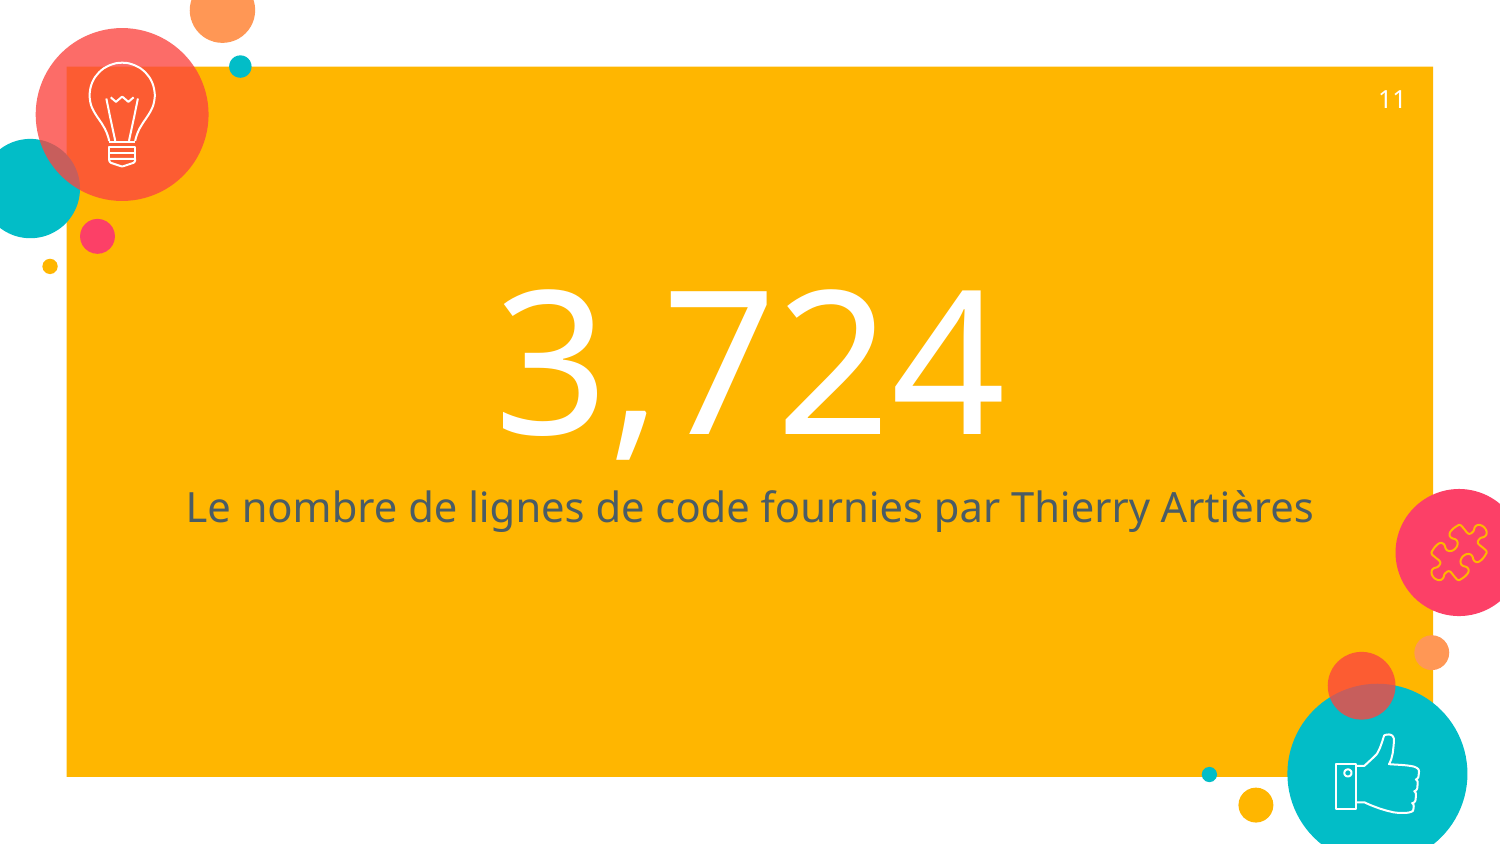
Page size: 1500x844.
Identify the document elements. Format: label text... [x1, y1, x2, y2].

slide_number <number> [1331, 68, 1422, 134]
title 3,724 [240, 259, 1260, 450]
subtitle Le nombre de lignes de code fournies par Thierry Artières [165, 465, 1335, 595]
